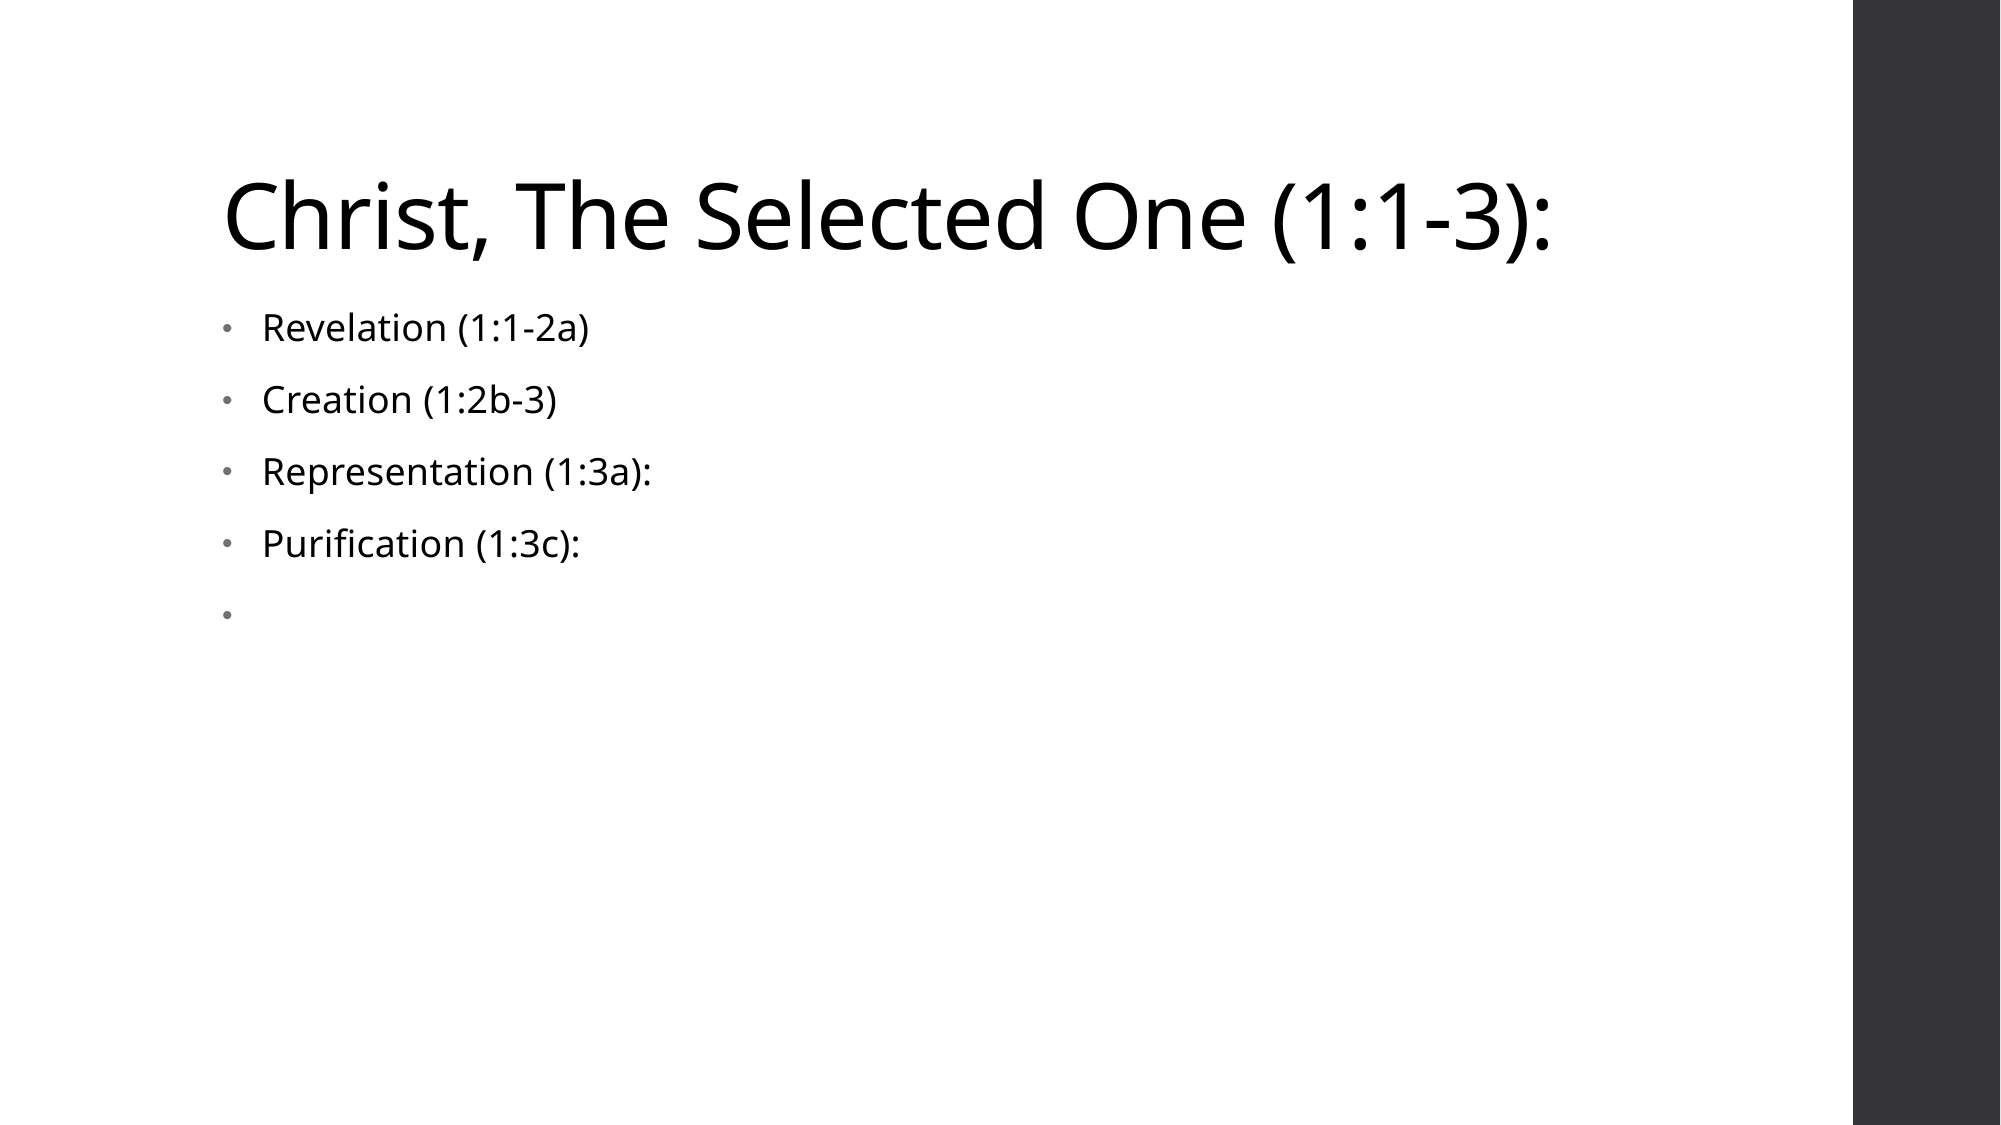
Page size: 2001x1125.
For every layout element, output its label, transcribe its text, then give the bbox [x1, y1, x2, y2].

title Christ, The Selected One (1:1-3): [206, 60, 1797, 278]
list Revelation (1:1-2a) Creation (1:2b-3) Representation (1:3a): Purification (1:3c): [206, 299, 1617, 1014]
